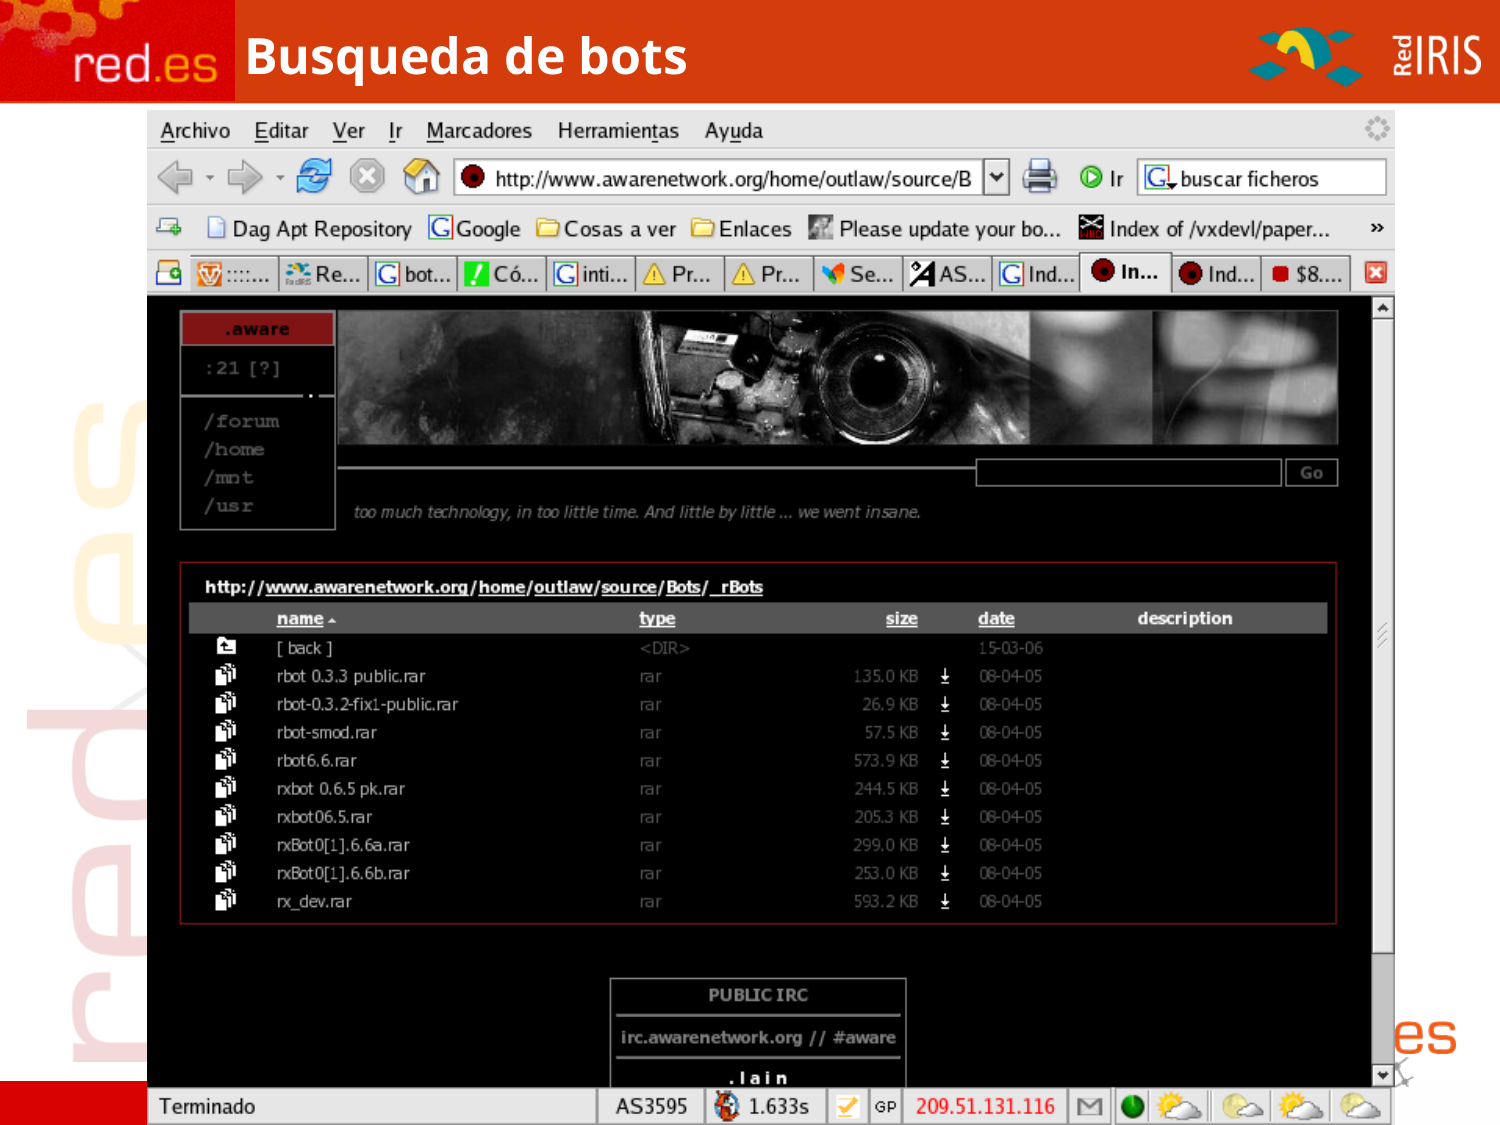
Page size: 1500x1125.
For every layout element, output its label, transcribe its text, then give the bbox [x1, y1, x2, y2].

title Busqueda de bots [244, 0, 1412, 121]
picture [1412, 27, 1481, 87]
picture [0, 0, 235, 101]
picture [0, 110, 1500, 1125]
